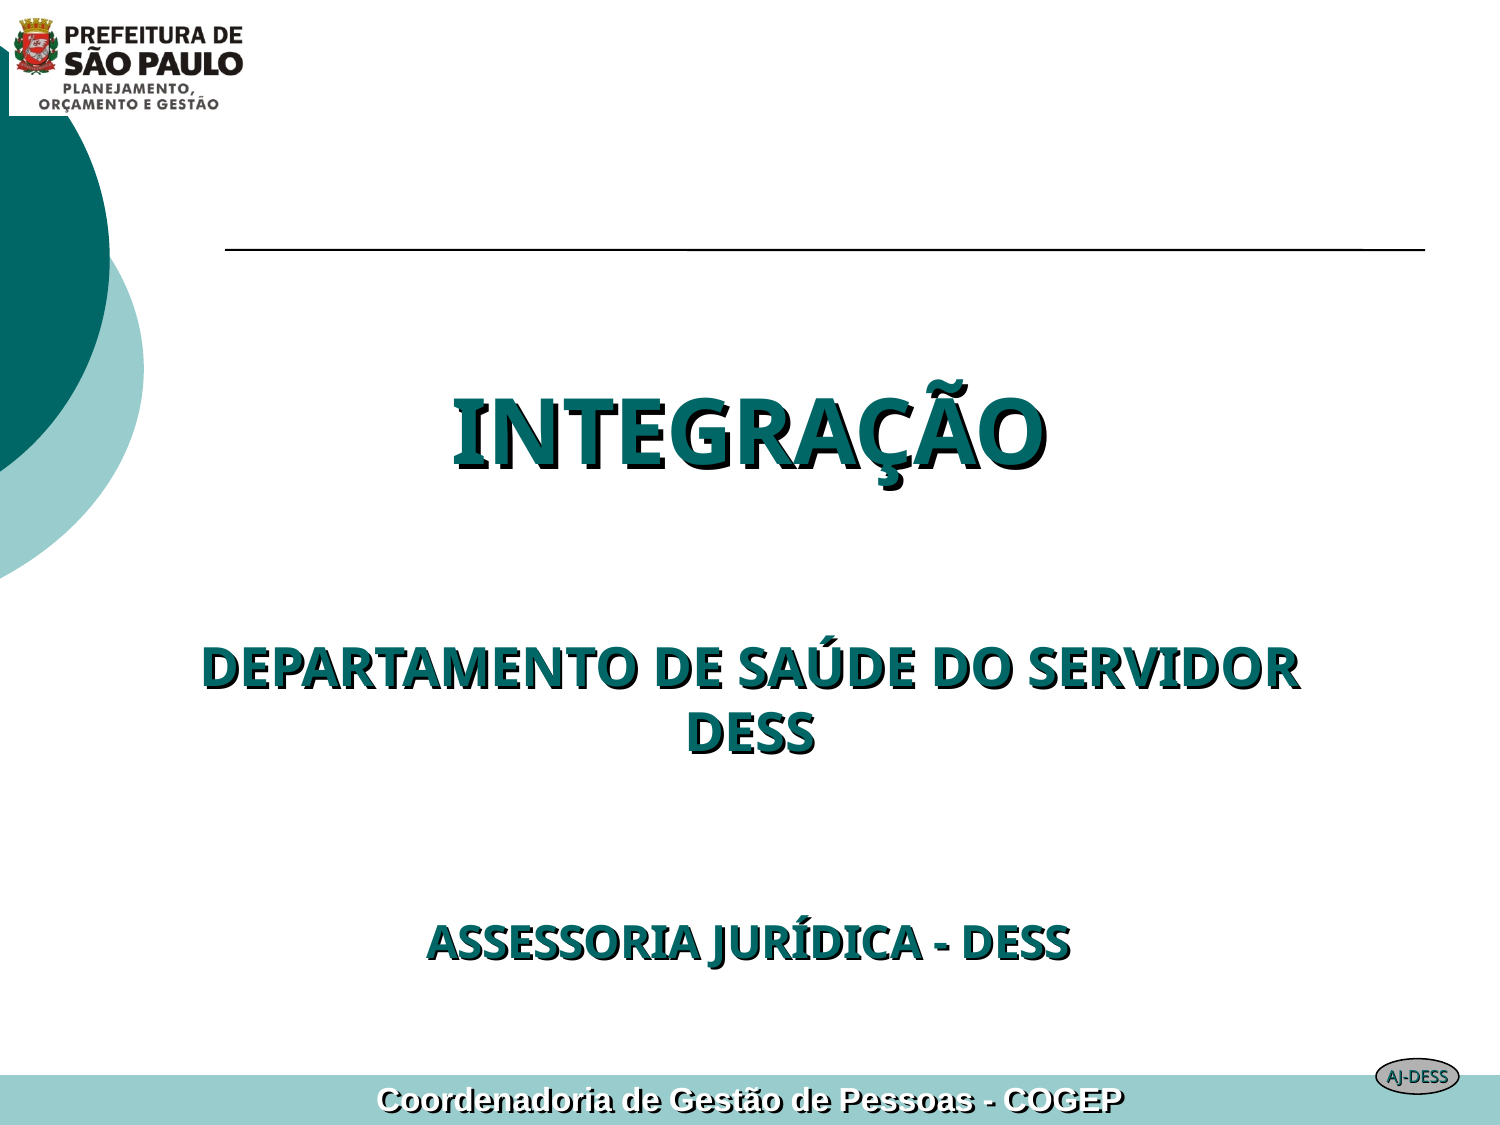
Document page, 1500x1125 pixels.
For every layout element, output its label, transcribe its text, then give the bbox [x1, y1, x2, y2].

text_box INTEGRAÇÃO DEPARTAMENTO DE SAÚDE DO SERVIDOR DESS [25, 255, 1475, 733]
text_box AJ-DESS [1376, 1058, 1459, 1095]
text_box ASSESSORIA JURÍDICA - DESS [411, 905, 1086, 975]
